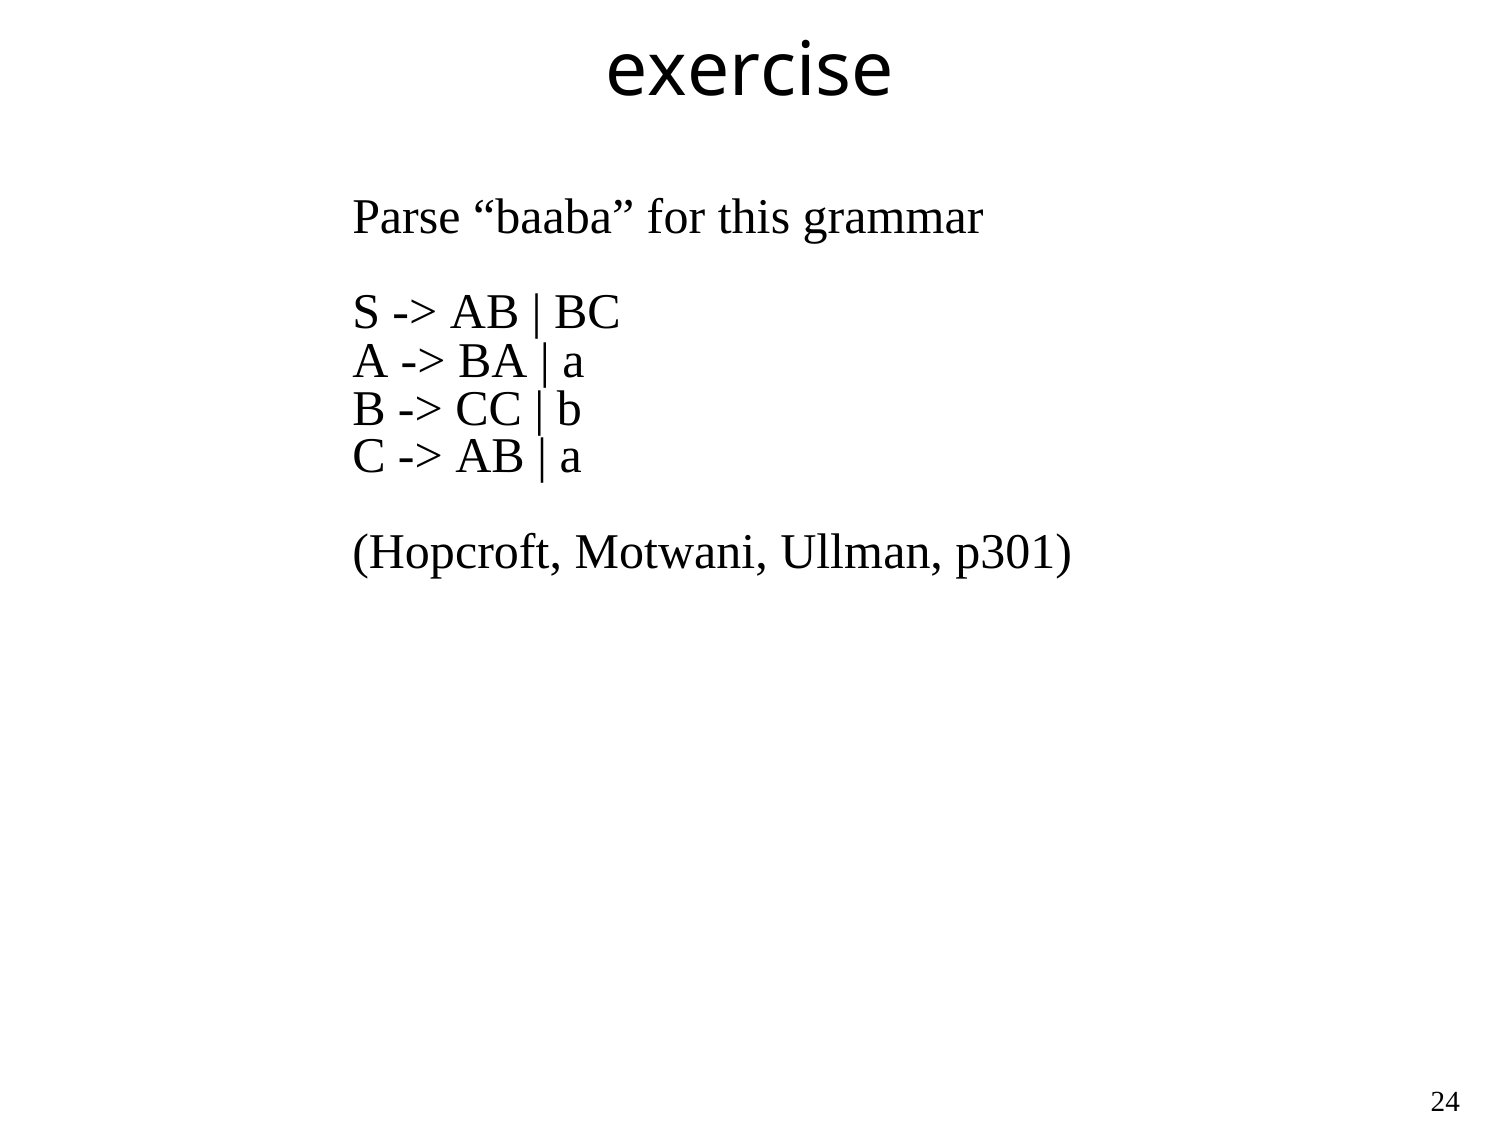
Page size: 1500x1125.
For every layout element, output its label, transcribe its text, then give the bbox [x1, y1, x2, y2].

text_box Parse “baaba” for this grammar S -> AB | BC A -> BA | a B -> CC | b C -> AB | a (Hopcroft, Motwani, Ullman, p301) [337, 187, 1088, 586]
text_box <number> [1162, 1074, 1476, 1125]
title exercise [24, 41, 1476, 109]
